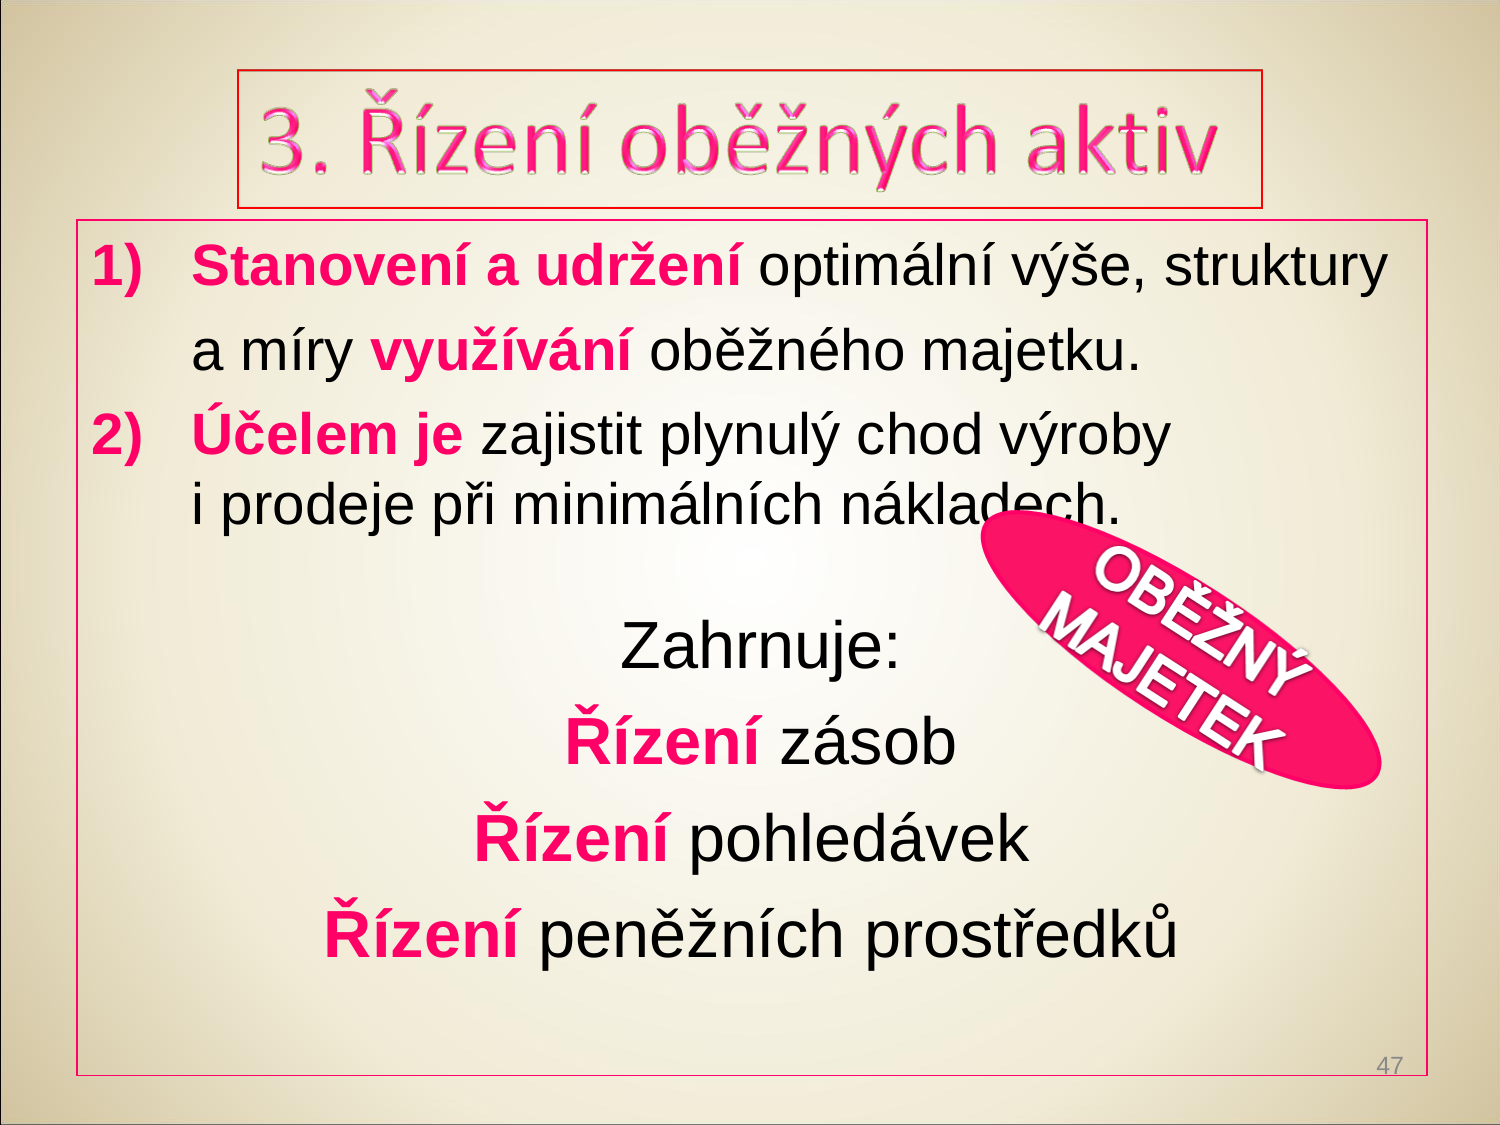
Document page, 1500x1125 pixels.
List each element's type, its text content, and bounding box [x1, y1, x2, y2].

text_box [195, 46, 1304, 210]
picture [0, 0, 1500, 1125]
text_box <číslo> [1068, 1034, 1420, 1095]
list Stanovení a udržení optimální výše, struktury a míry využívání oběžného majetku. 2) Účelem je zajistit plynulý chod výroby i prodeje při minimálních nákladech. Zahrnuje: Řízení zásob Řízení pohledávek Řízení peněžních prostředků [76, 219, 1427, 1076]
